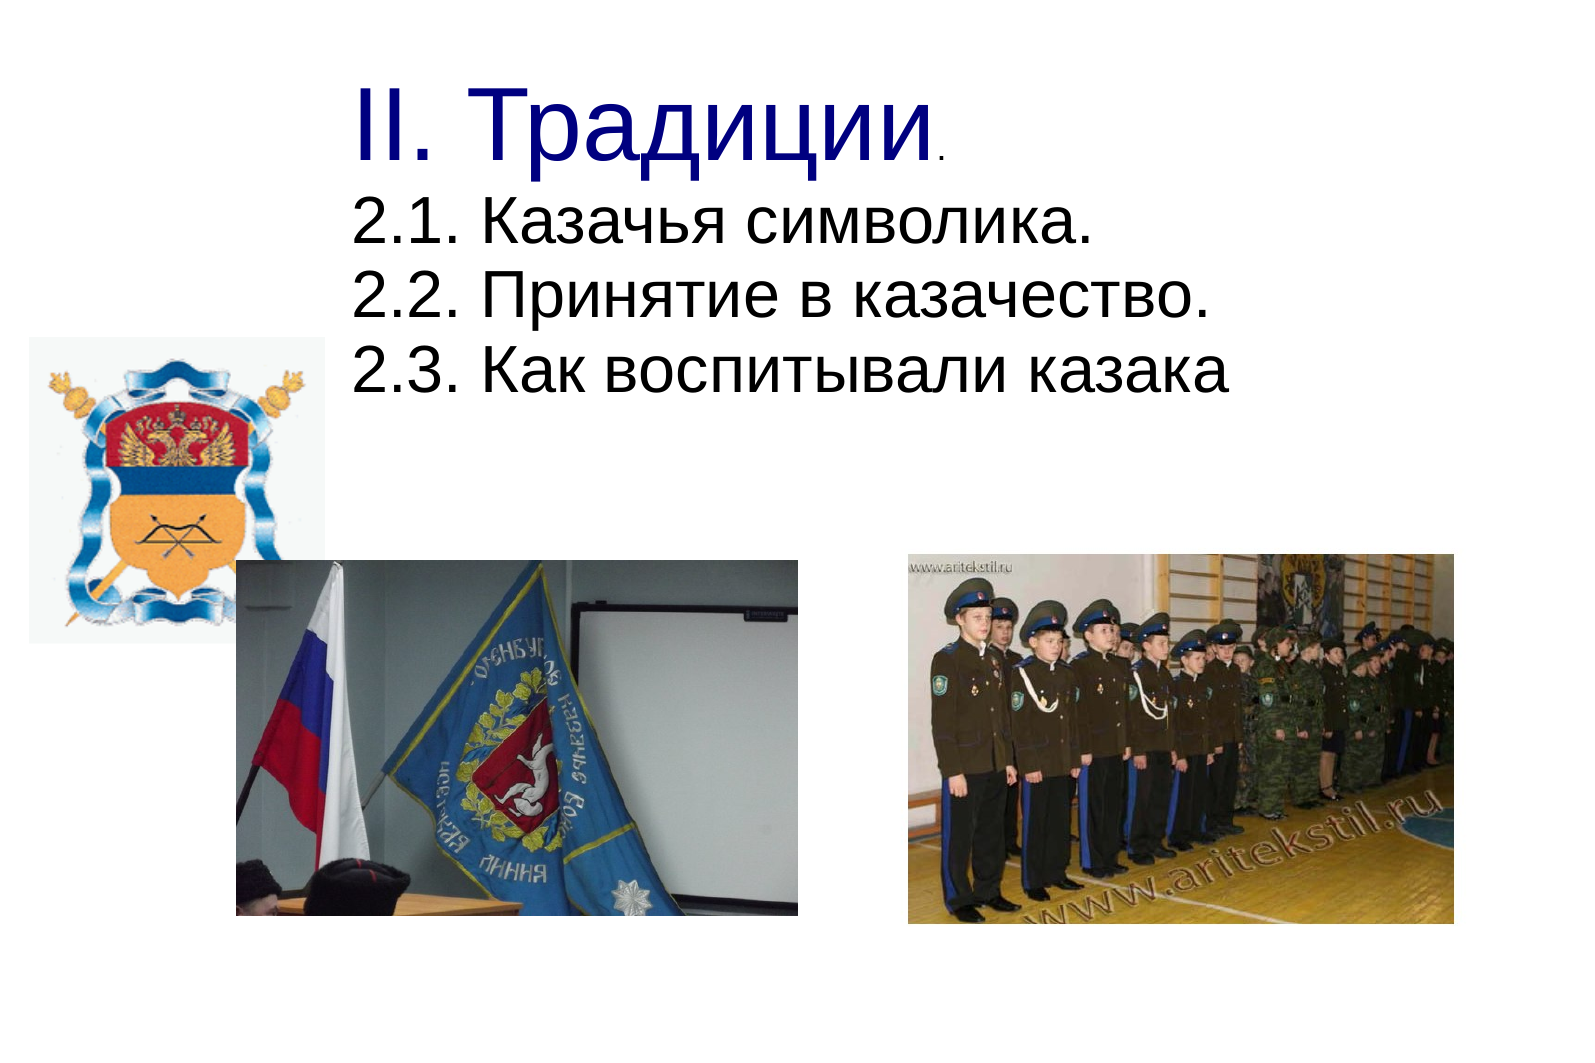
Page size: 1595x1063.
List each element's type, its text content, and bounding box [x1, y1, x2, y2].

picture [29, 337, 798, 916]
picture [856, 502, 1506, 975]
text_box II. Традиции. 2.1. Казачья символика. 2.2. Принятие в казачество. 2.3. Как воспитывали казака [336, 59, 1264, 784]
